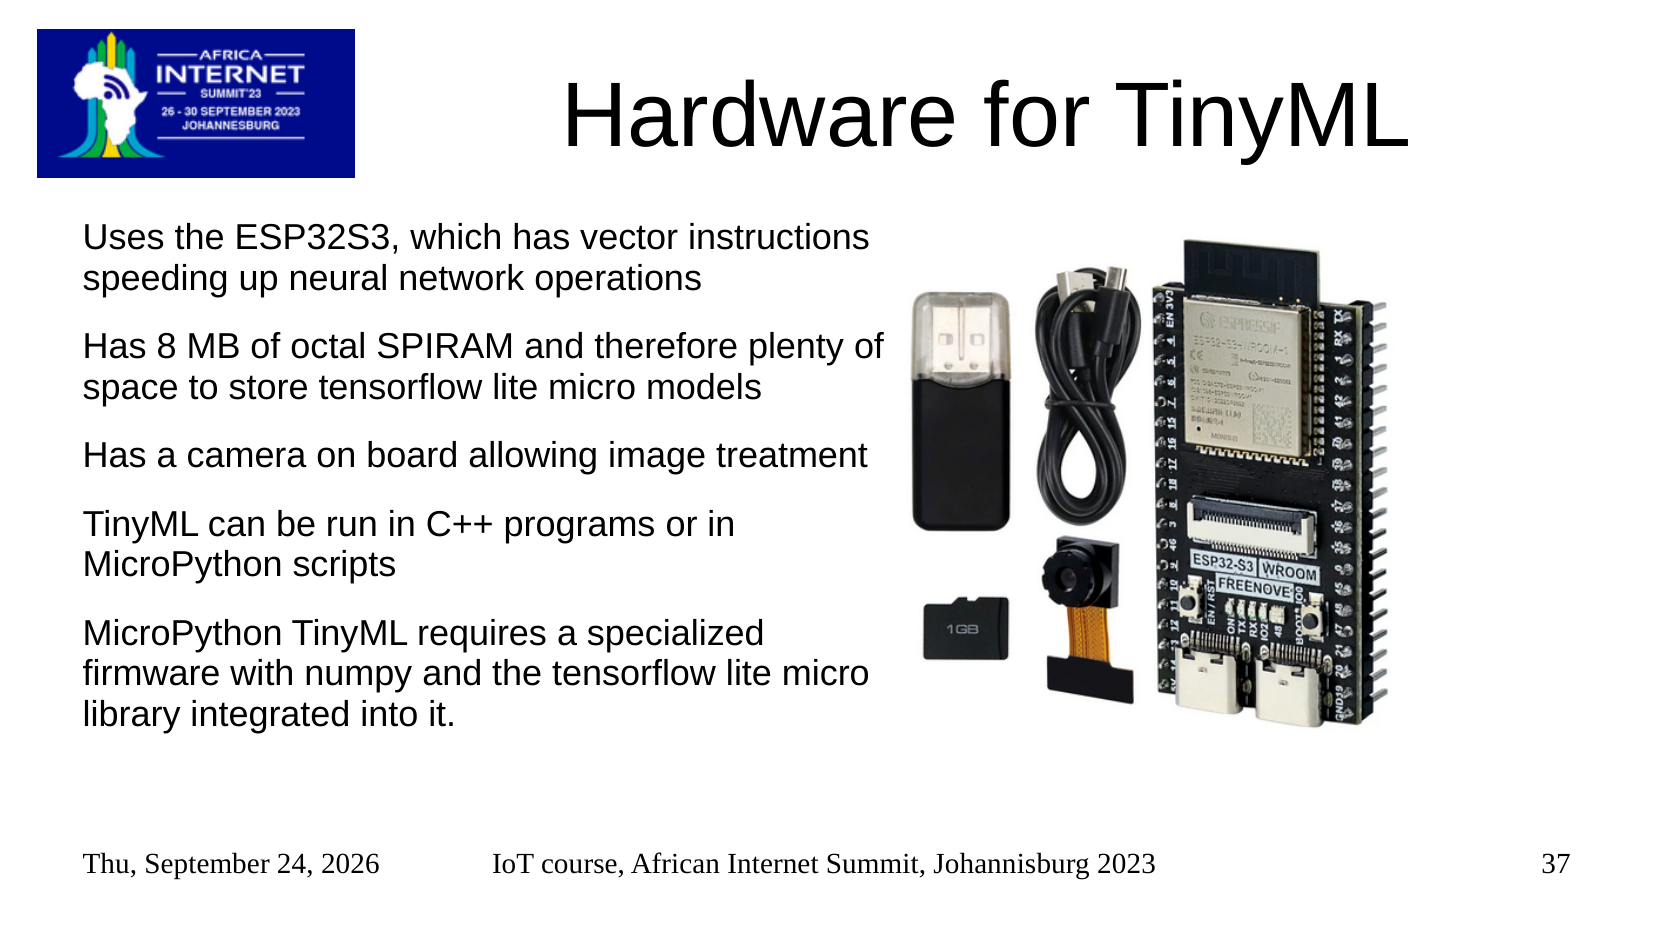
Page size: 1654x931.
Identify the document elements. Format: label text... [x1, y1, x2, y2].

picture [885, 198, 1457, 739]
title Hardware for TinyML [403, 37, 1571, 193]
list Uses the ESP32S3, which has vector instructions speeding up neural network operations Has 8 MB of octal SPIRAM and therefore plenty of space to store tensorflow lite micro models Has a camera on board allowing image treatment TinyML can be run in C++ programs or in MicroPython scripts MicroPython TinyML requires a specialized firmware with numpy and the tensorflow lite micro library integrated into it. [82, 217, 886, 758]
picture [37, 29, 355, 178]
